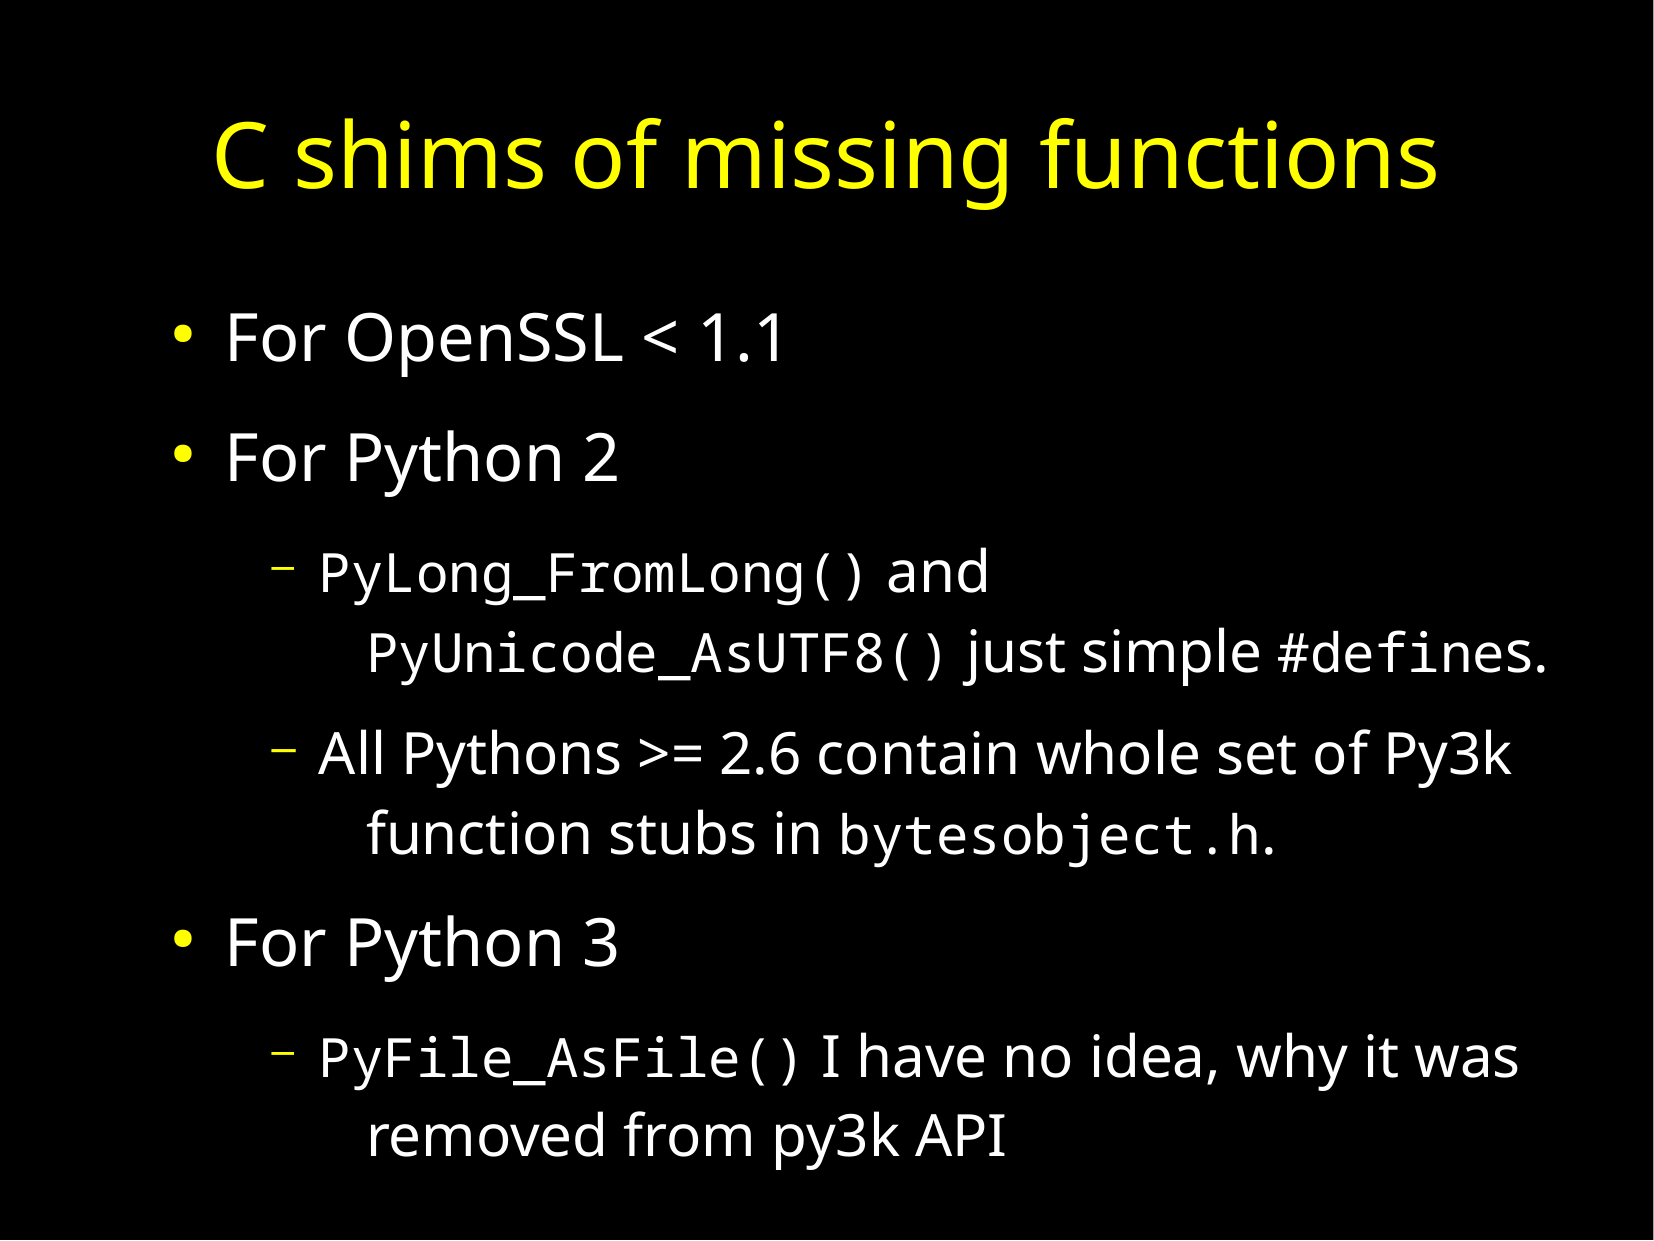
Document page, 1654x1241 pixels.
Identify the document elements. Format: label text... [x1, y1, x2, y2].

list For OpenSSL < 1.1 For Python 2 PyLong_FromLong() and PyUnicode_AsUTF8() just simple #defines. All Pythons >= 2.6 contain whole set of Py3k function stubs in bytesobject.h. For Python 3 PyFile_AsFile() I have no idea, why it was removed from py3k API [82, 290, 1571, 1131]
title C shims of missing functions [82, 49, 1571, 257]
